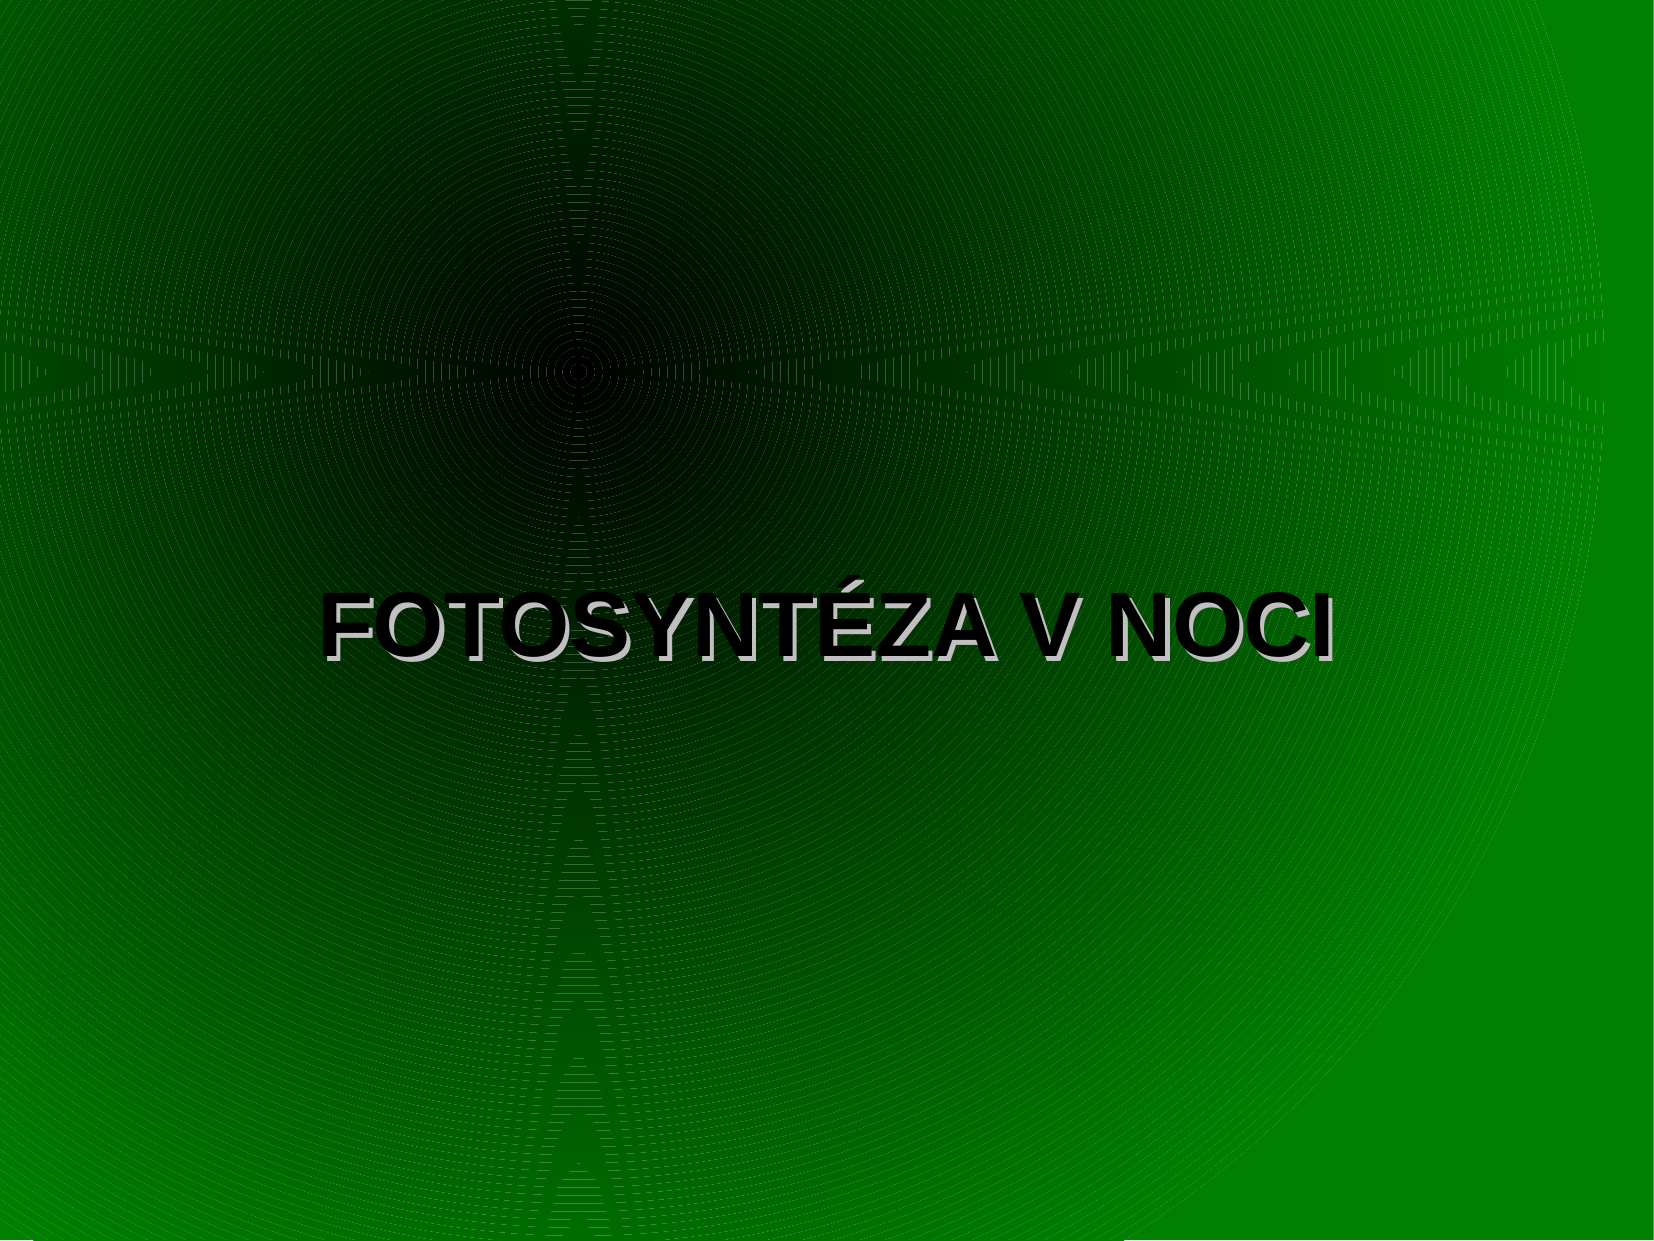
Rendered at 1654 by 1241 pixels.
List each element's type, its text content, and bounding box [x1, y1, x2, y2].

subtitle FOTOSYNTÉZA V NOCI [82, 210, 1571, 1030]
